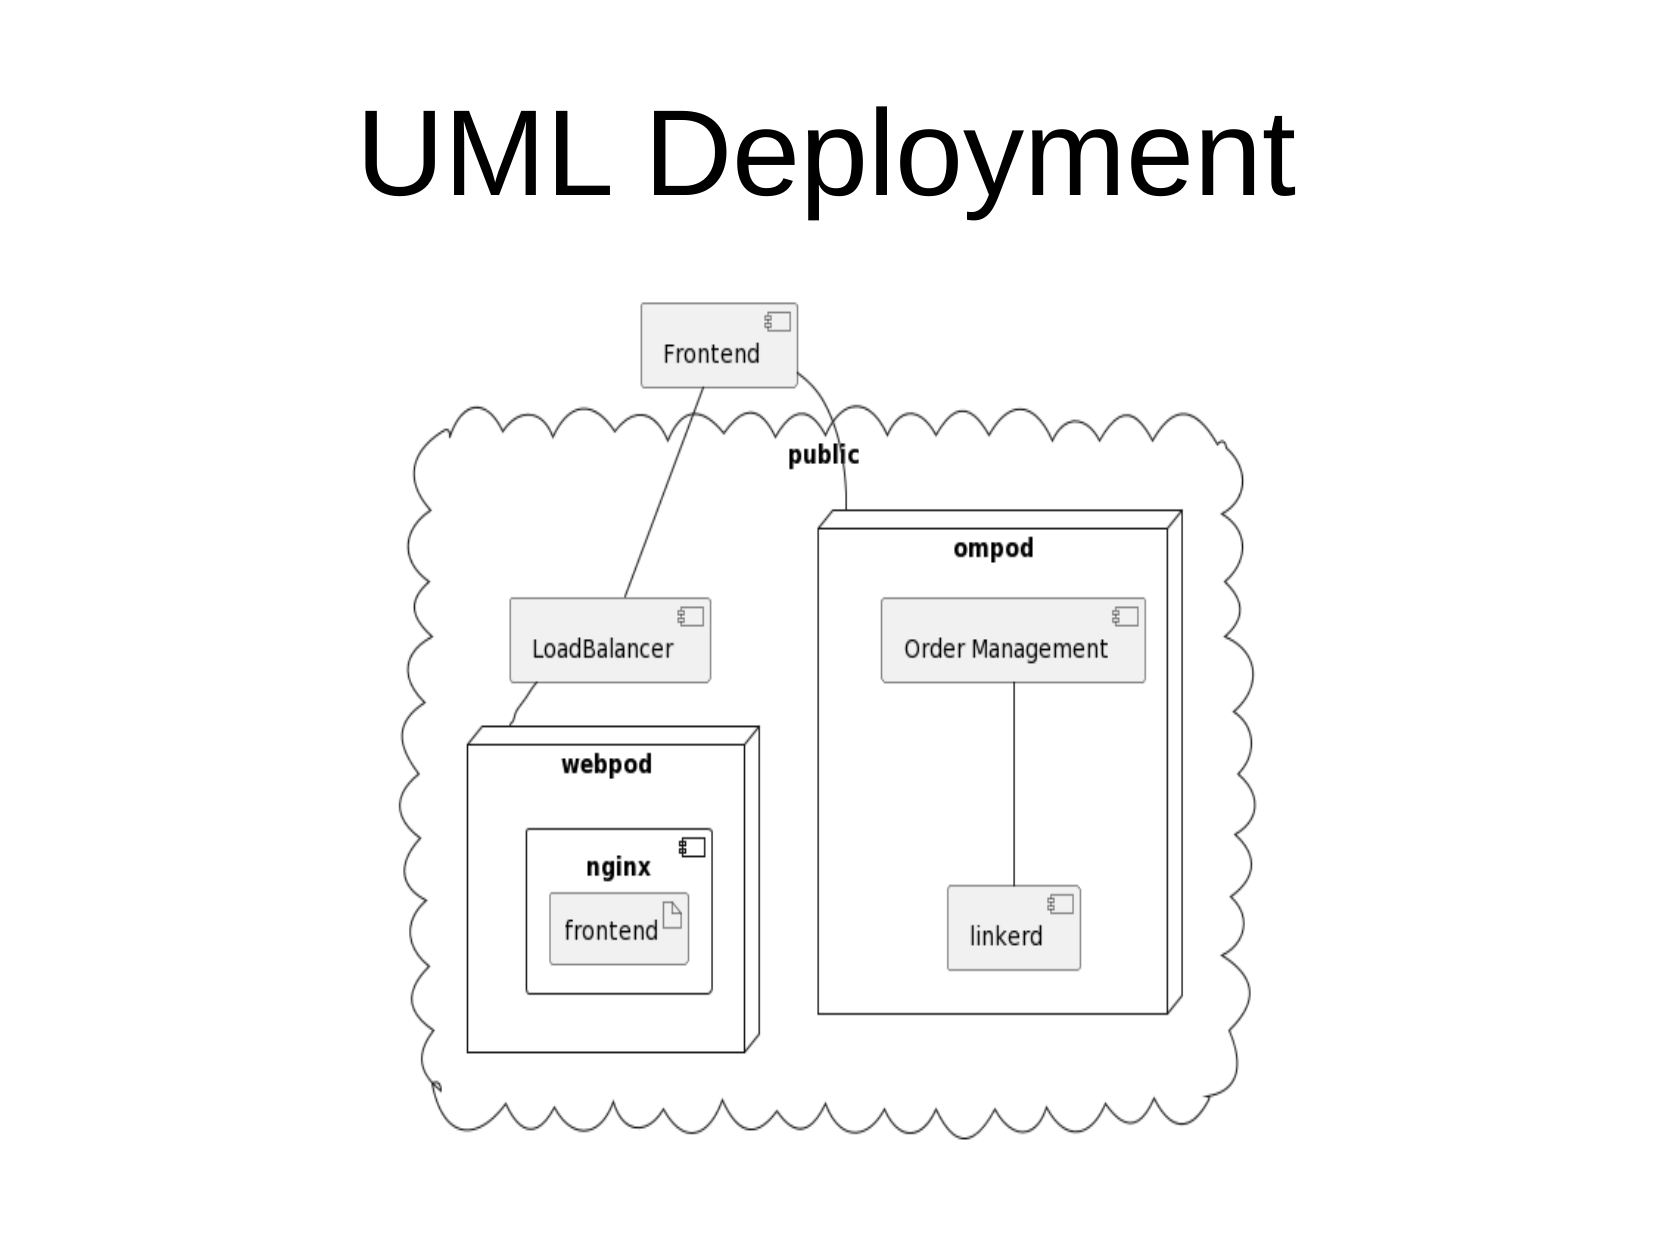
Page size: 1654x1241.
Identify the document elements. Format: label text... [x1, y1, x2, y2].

title UML Deployment [82, 49, 1571, 257]
picture [383, 290, 1270, 1160]
